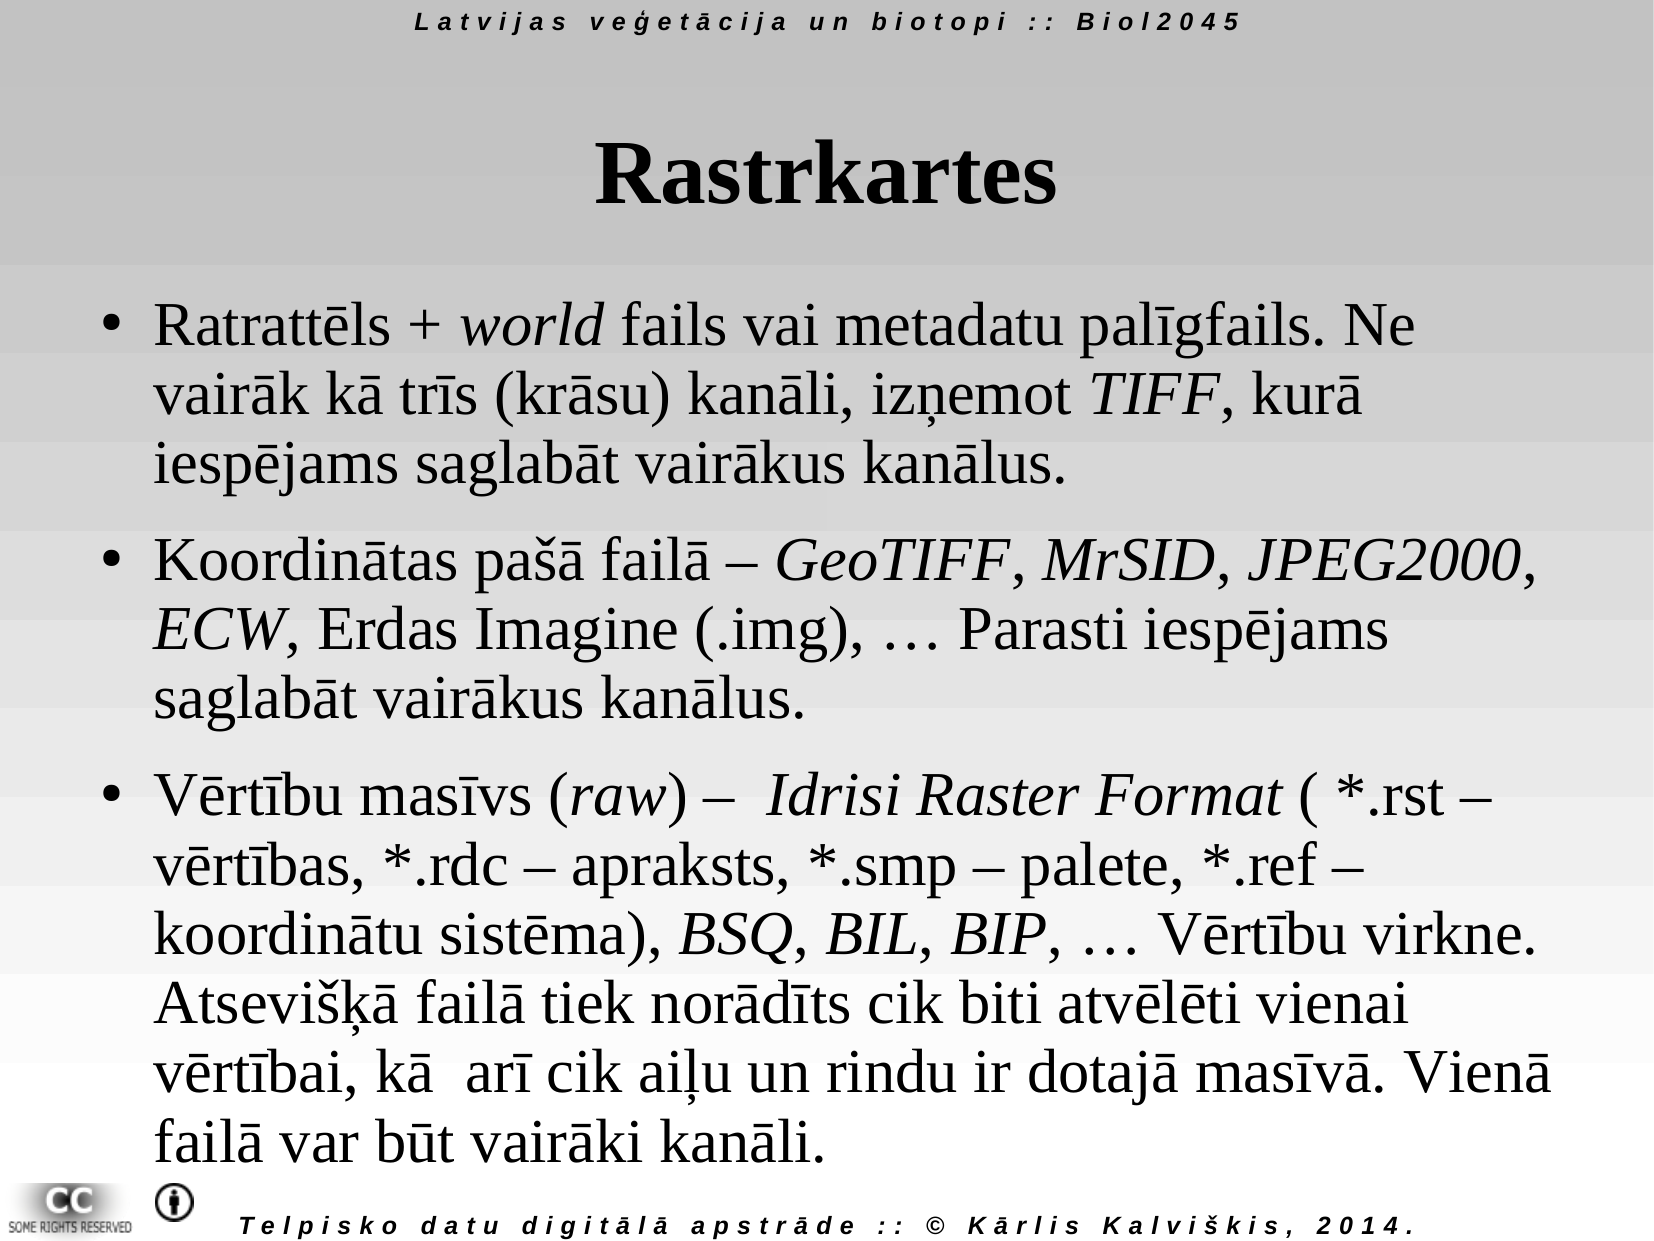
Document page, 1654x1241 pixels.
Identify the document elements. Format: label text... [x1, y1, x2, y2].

picture [0, 0, 1654, 1241]
title Rastrkartes [29, 49, 1625, 296]
list Ratrattēls + world fails vai metadatu palīgfails. Ne vairāk kā trīs (krāsu) kanāli, izņemot TIFF, kurā iespējams saglabāt vairākus kanālus. Koordinātas pašā failā – GeoTIFF, MrSID, JPEG2000, ECW, Erdas Imagine (.img), … Parasti iespējams saglabāt vairākus kanālus. Vērtību masīvs (raw) – Idrisi Raster Format ( *.rst – vērtības, *.rdc – apraksts, *.smp – palete, *.ref – koordinātu sistēma), BSQ, BIL, BIP, … Vērtību virkne. Atsevišķā failā tiek norādīts cik biti atvēlēti vienai vērtībai, kā arī cik aiļu un rindu ir dotajā masīvā. Vienā failā var būt vairāki kanāli. [82, 289, 1571, 1176]
